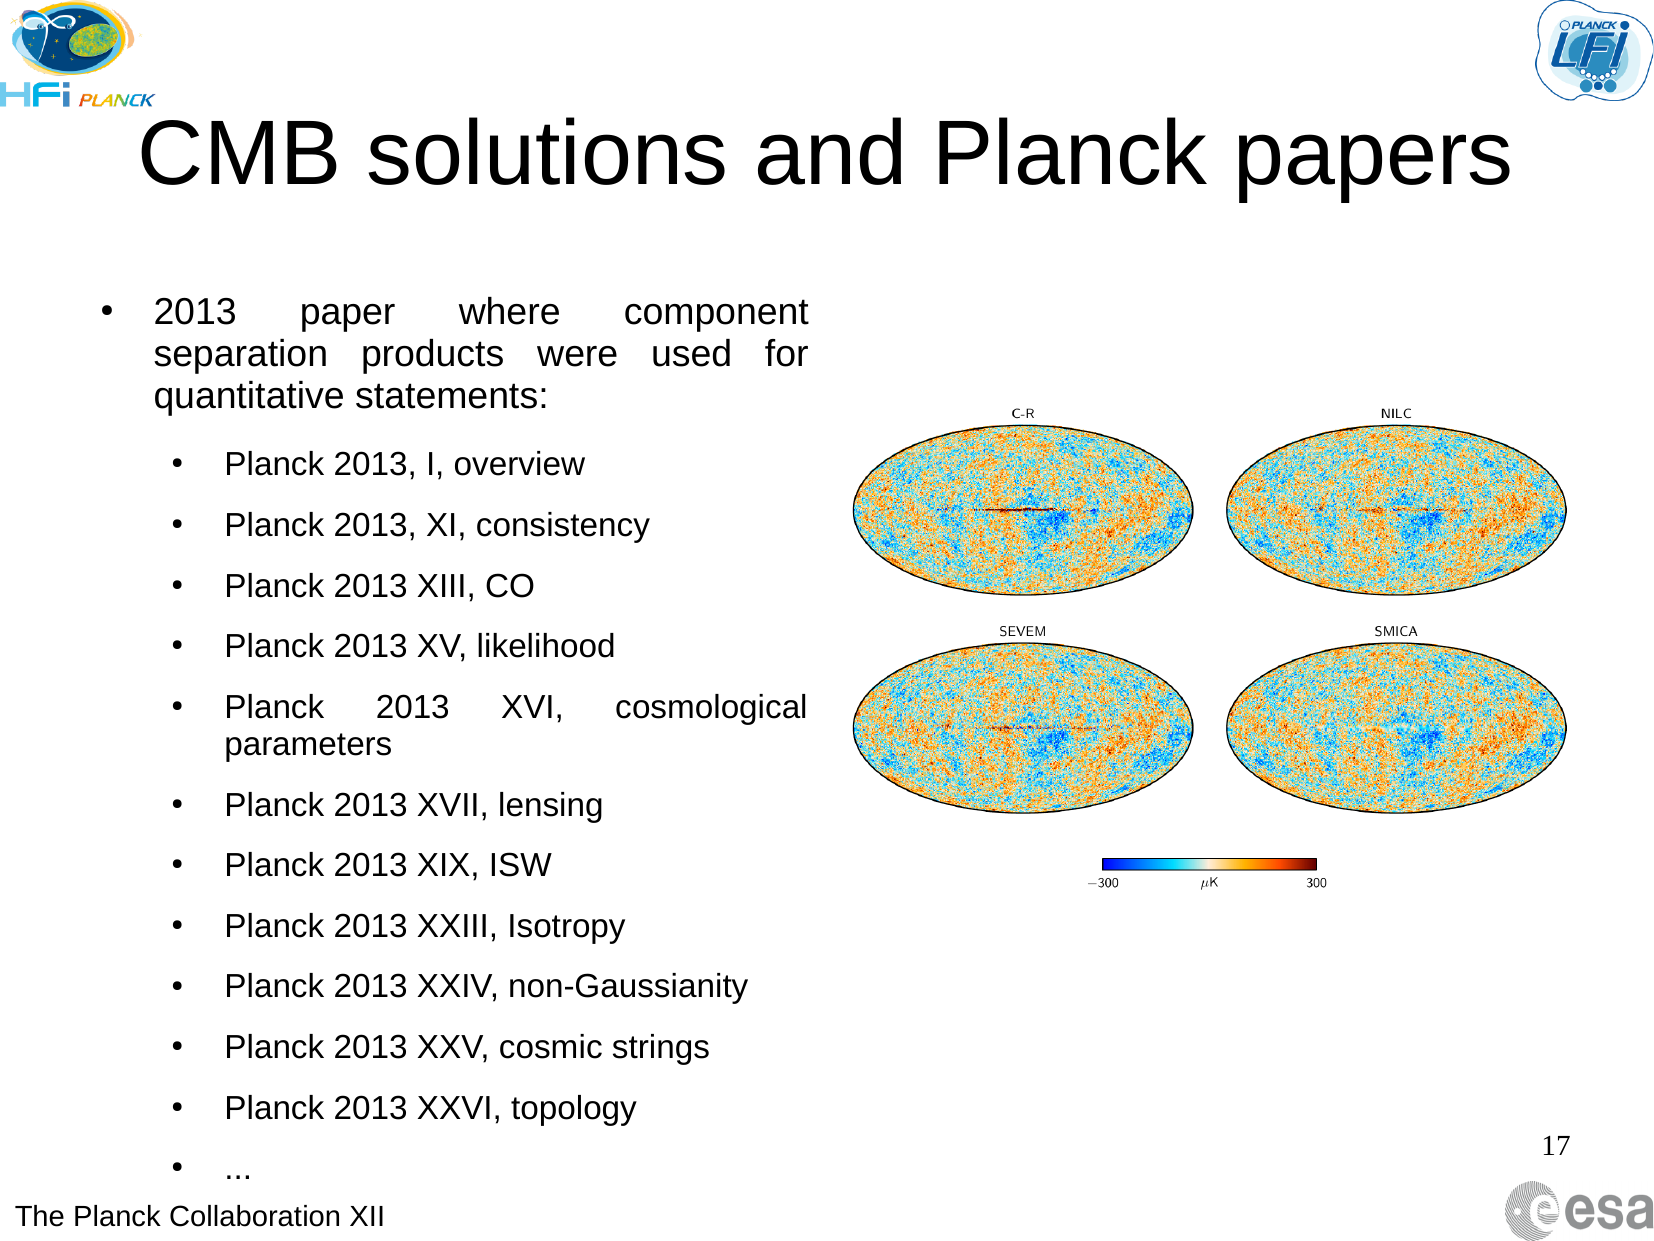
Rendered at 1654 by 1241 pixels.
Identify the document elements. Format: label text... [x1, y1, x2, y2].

picture [0, 0, 156, 108]
list 2013 paper where component separation products were used for quantitative statements: Planck 2013, I, overview Planck 2013, XI, consistency Planck 2013 XIII, CO Planck 2013 XV, likelihood Planck 2013 XVI, cosmological parameters Planck 2013 XVII, lensing Planck 2013 XIX, ISW Planck 2013 XXIII, Isotropy Planck 2013 XXIV, non-Gaussianity Planck 2013 XXV, cosmic strings Planck 2013 XXVI, topology ... [82, 290, 809, 1187]
title CMB solutions and Planck papers [82, 49, 1571, 257]
picture [1535, 0, 1654, 101]
text_box The Planck Collaboration XII [0, 1192, 402, 1241]
picture [1505, 1181, 1654, 1241]
picture [845, 402, 1572, 898]
